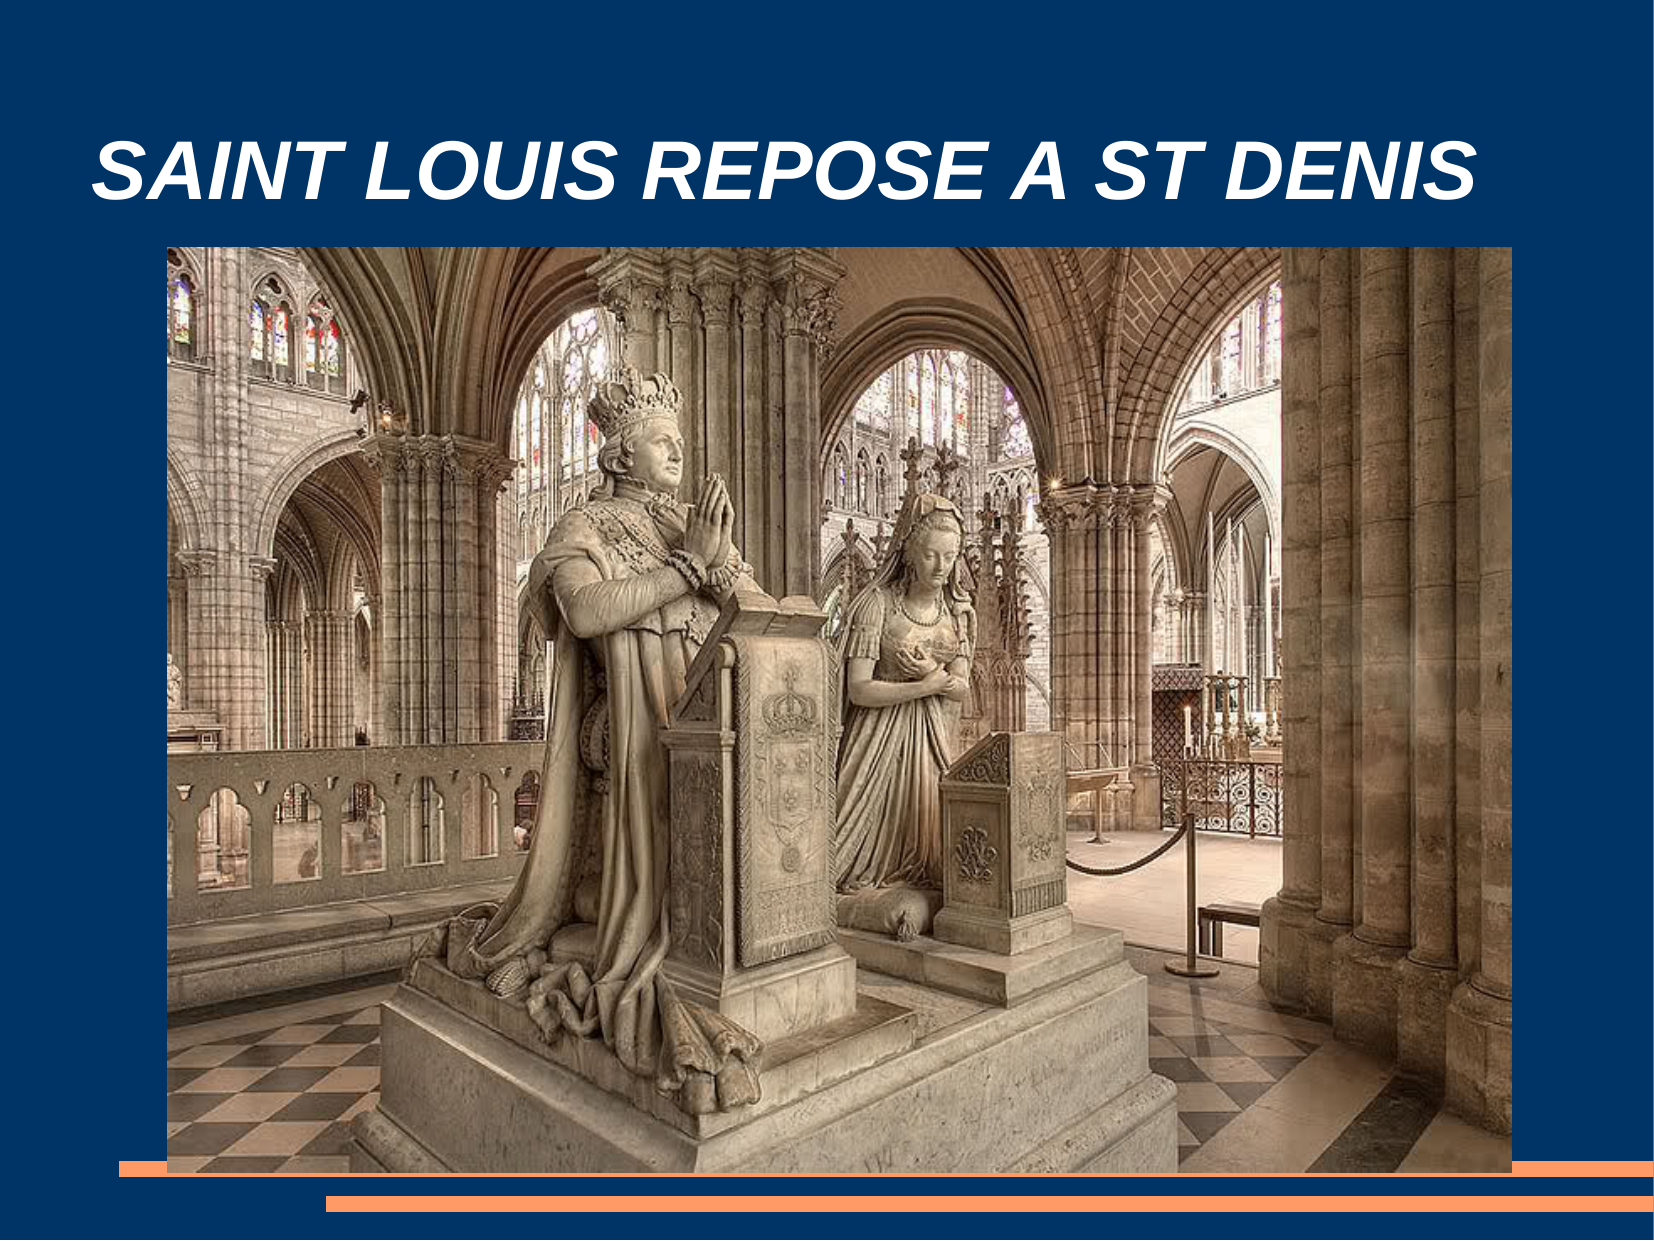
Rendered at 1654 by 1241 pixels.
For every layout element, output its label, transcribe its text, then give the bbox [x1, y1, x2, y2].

title SAINT LOUIS REPOSE A ST DENIS [0, 115, 1571, 217]
picture [167, 248, 1512, 1173]
